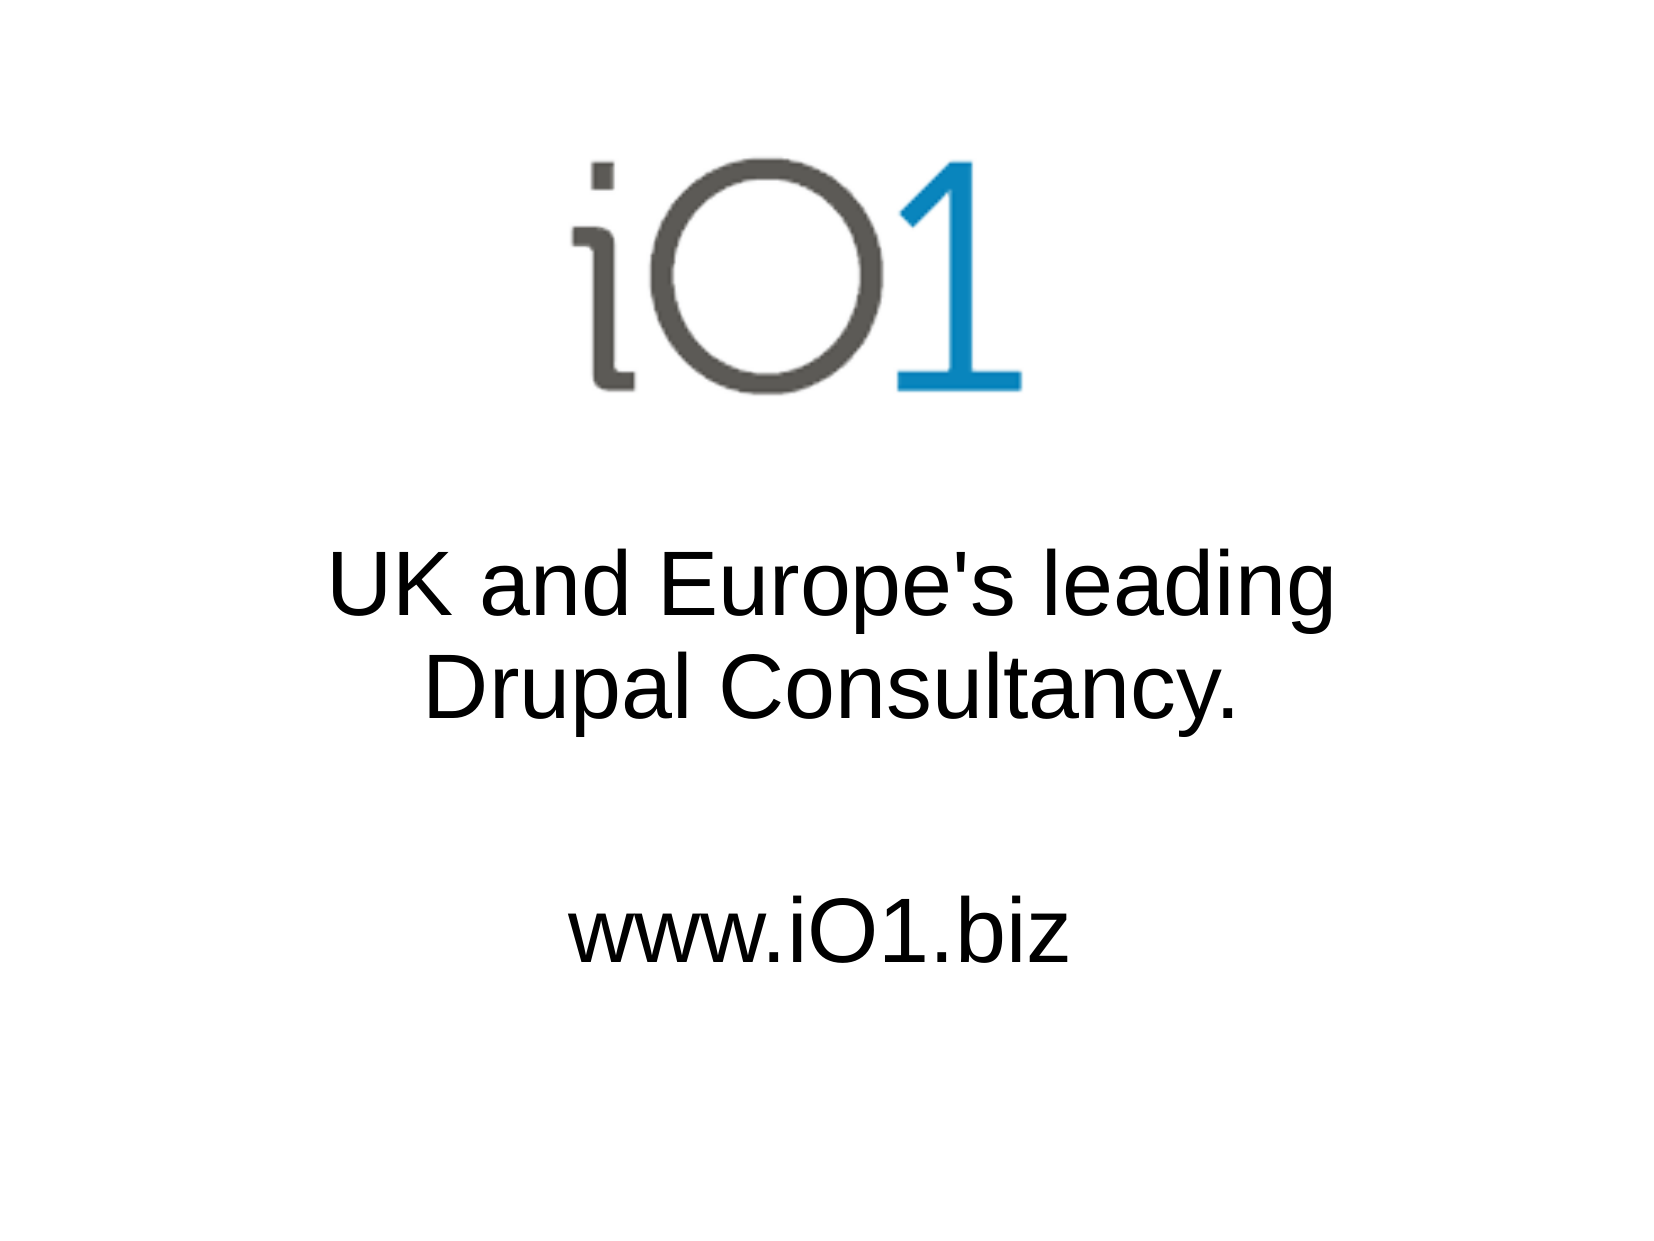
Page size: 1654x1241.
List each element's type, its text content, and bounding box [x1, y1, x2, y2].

picture [561, 147, 1034, 408]
title www.iO1.biz [76, 826, 1565, 1034]
title UK and Europe's leading Drupal Consultancy. [88, 531, 1577, 739]
